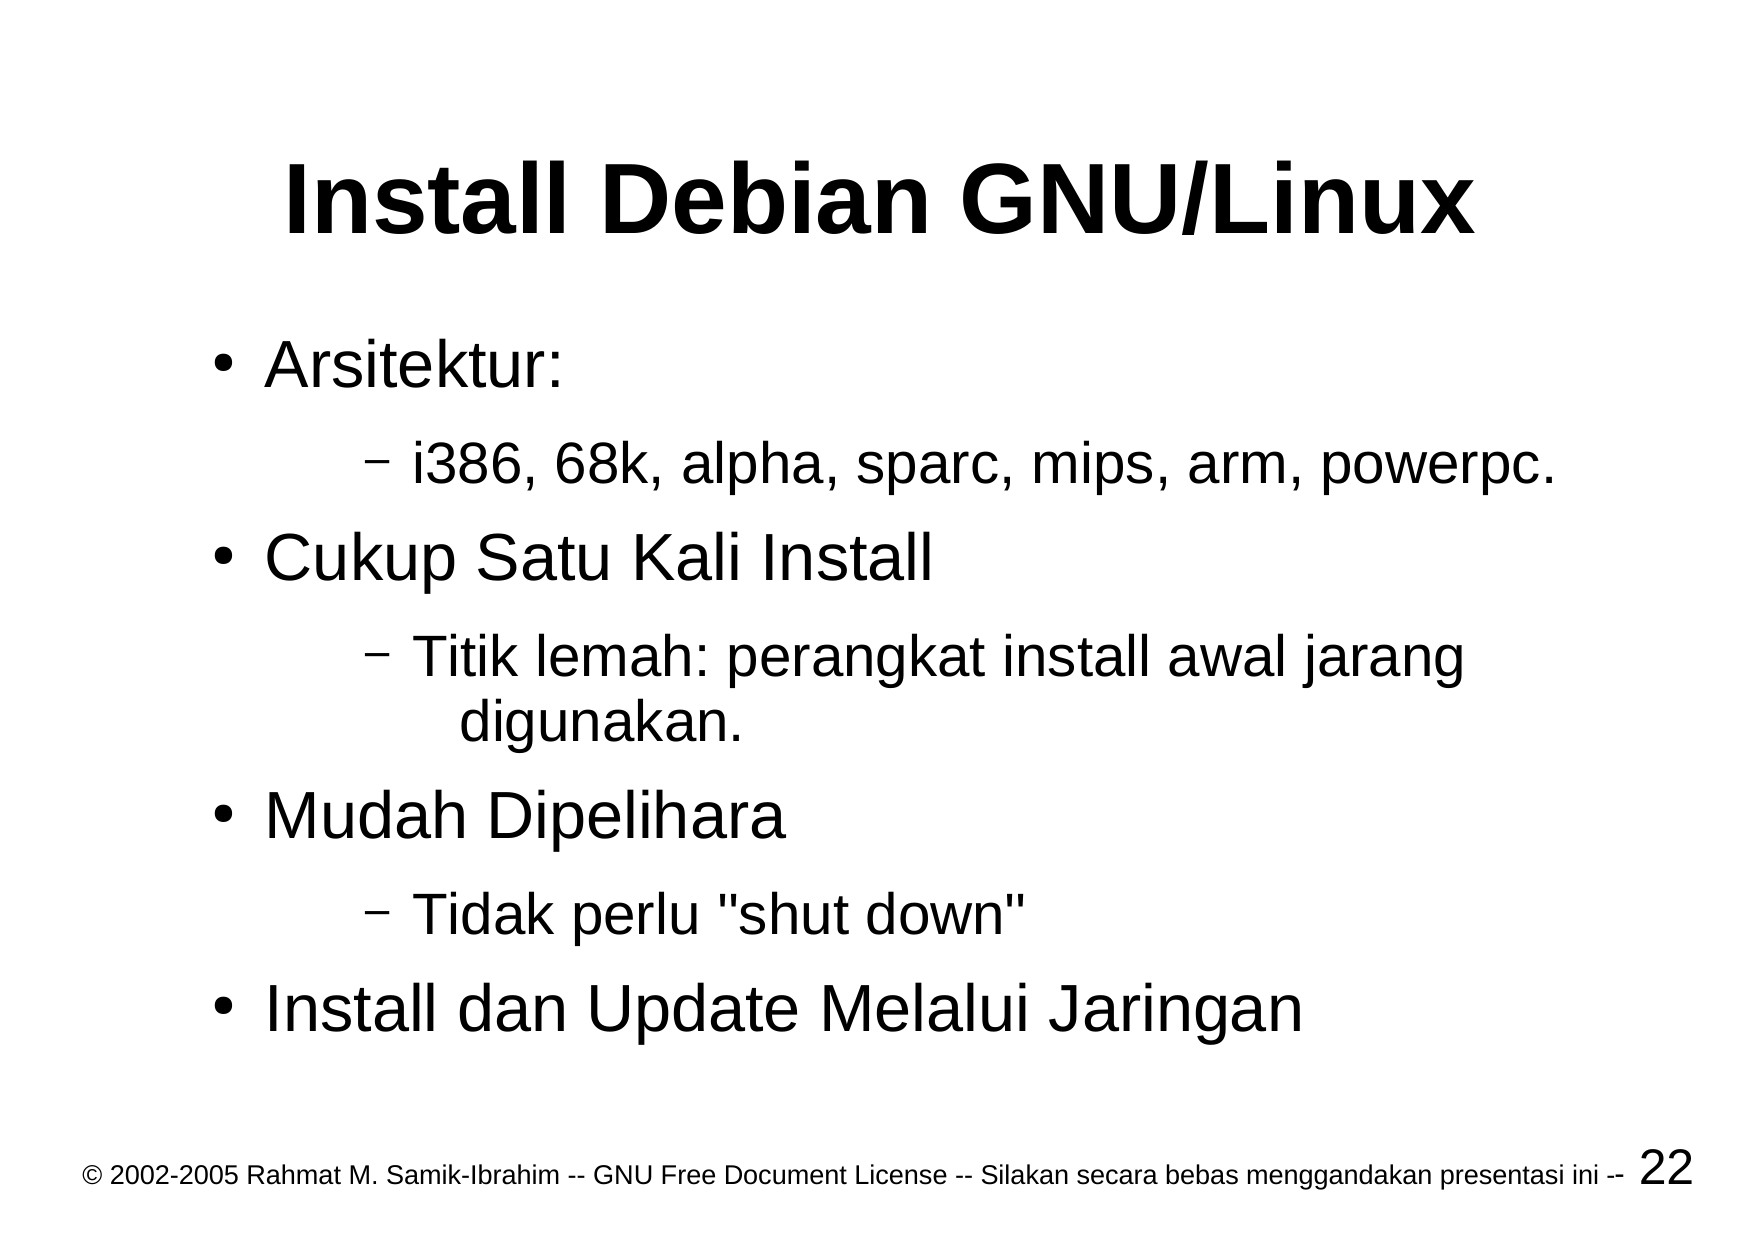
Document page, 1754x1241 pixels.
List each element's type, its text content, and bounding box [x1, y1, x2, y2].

list Arsitektur: i386, 68k, alpha, sparc, mips, arm, powerpc. Cukup Satu Kali Install Titik lemah: perangkat install awal jarang digunakan. Mudah Dipelihara Tidak perlu ''shut down'' Install dan Update Melalui Jaringan [176, 326, 1594, 1099]
title Install Debian GNU/Linux [171, 102, 1589, 295]
